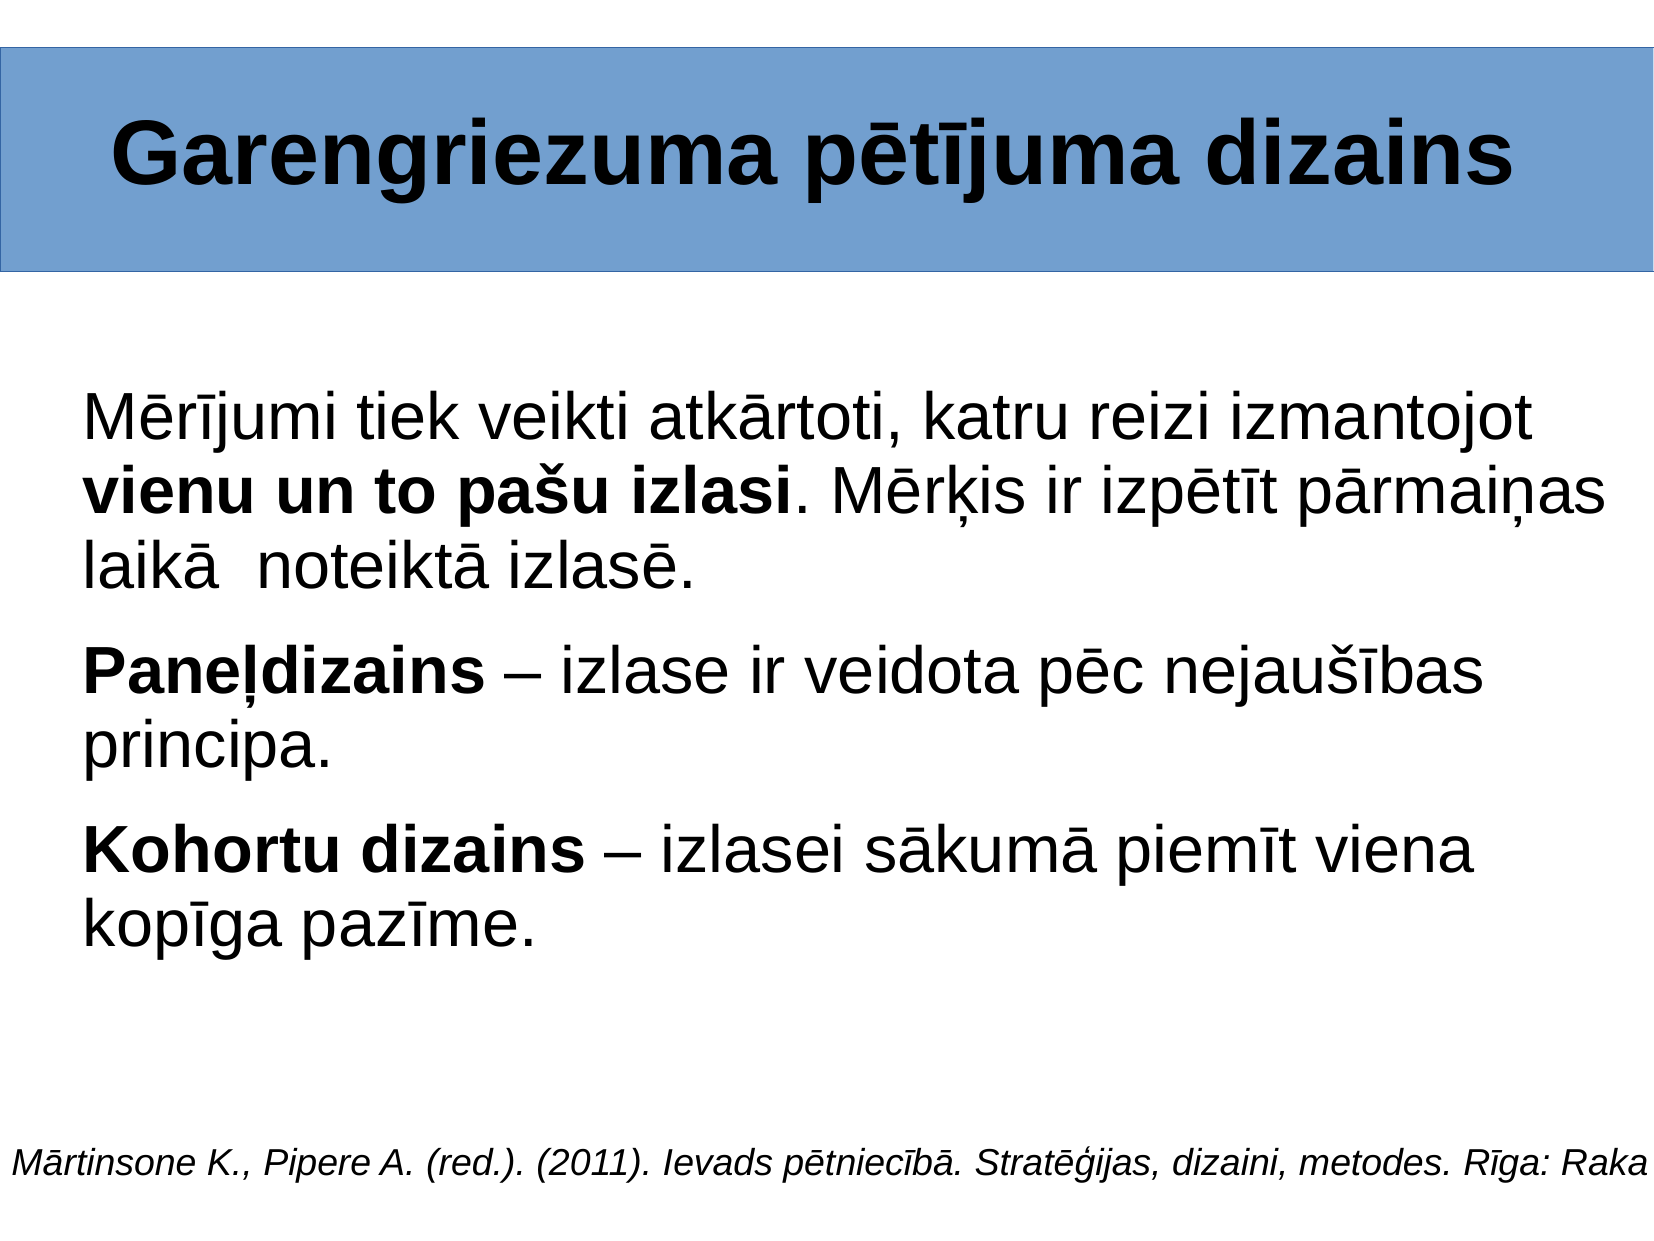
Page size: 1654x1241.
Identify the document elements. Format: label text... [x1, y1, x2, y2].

title Garengriezuma pētījuma dizains [82, 49, 1571, 257]
list Mērījumi tiek veikti atkārtoti, katru reizi izmantojot vienu un to pašu izlasi. Mērķis ir izpētīt pārmaiņas laikā noteiktā izlasē. Paneļdizains – izlase ir veidota pēc nejaušības principa. Kohortu dizains – izlasei sākumā piemīt viena kopīga pazīme. [82, 378, 1619, 1099]
text_box [0, 47, 1654, 272]
text_box Mārtinsone K., Pipere A. (red.). (2011). Ievads pētniecībā. Stratēģijas, dizaini, metodes. Rīga: Raka [0, 1133, 1654, 1191]
